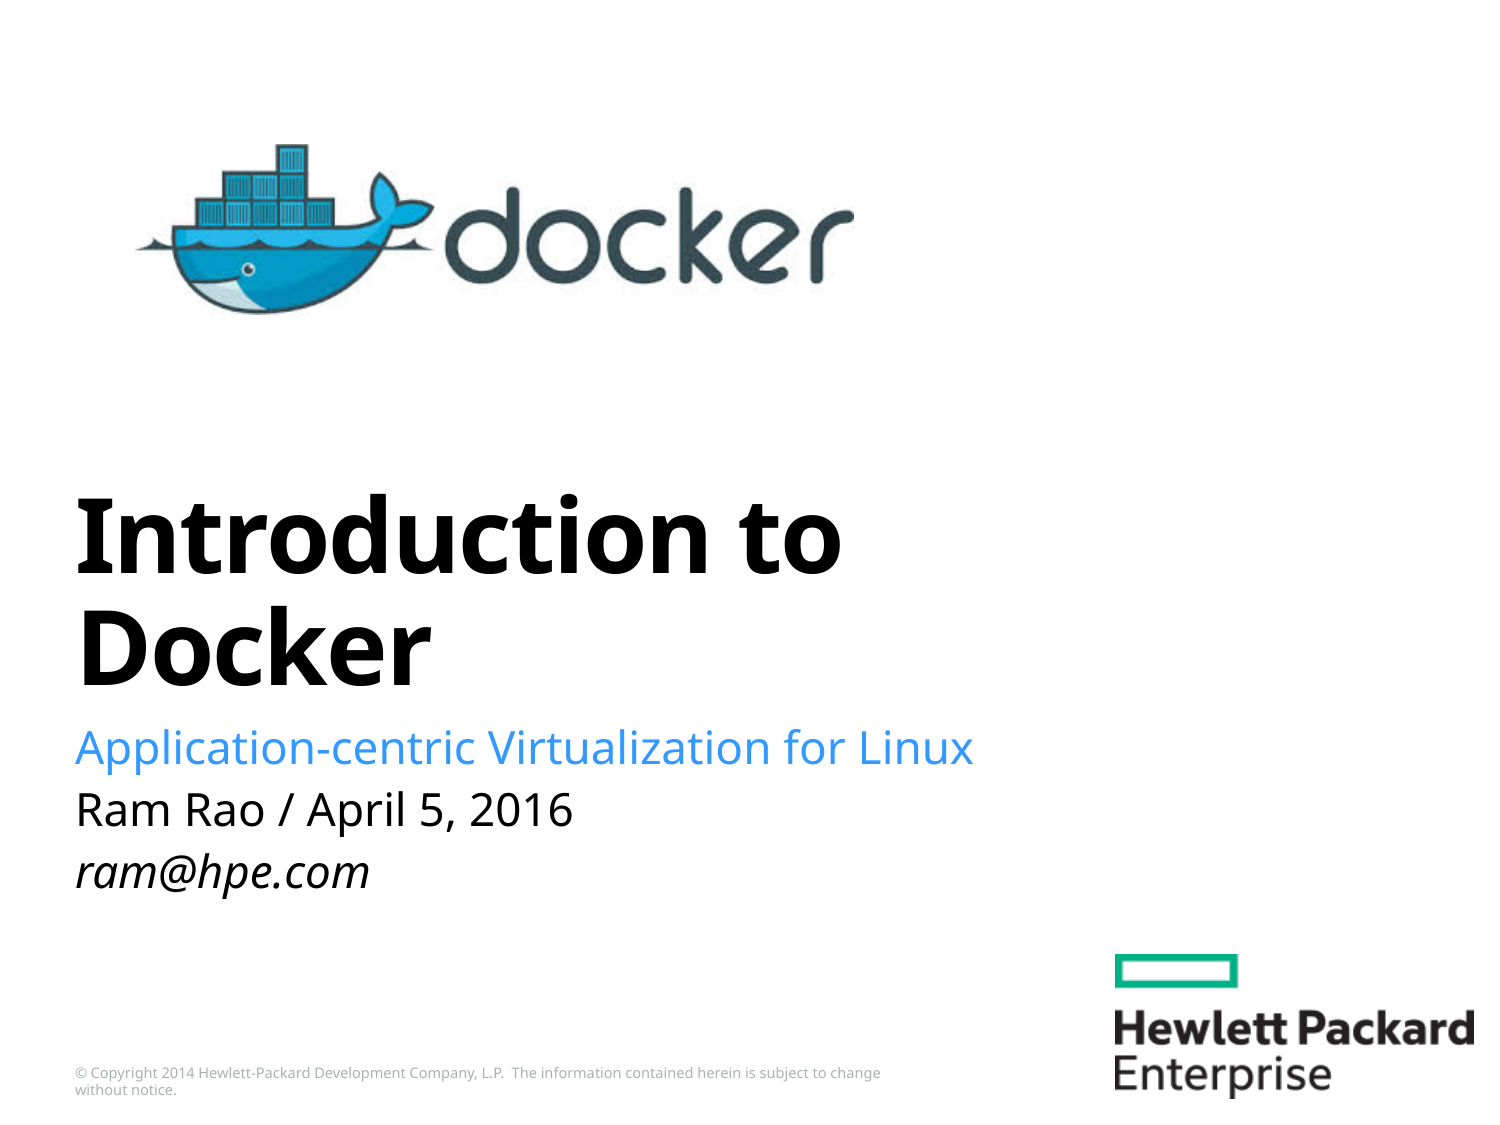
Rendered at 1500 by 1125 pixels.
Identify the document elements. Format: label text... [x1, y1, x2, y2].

title Introduction to Docker [75, 453, 1201, 709]
picture [135, 144, 854, 315]
picture [1115, 954, 1474, 1099]
subtitle Application-centric Virtualization for Linux Ram Rao / April 5, 2016 ram@hpe.com [75, 725, 1201, 921]
